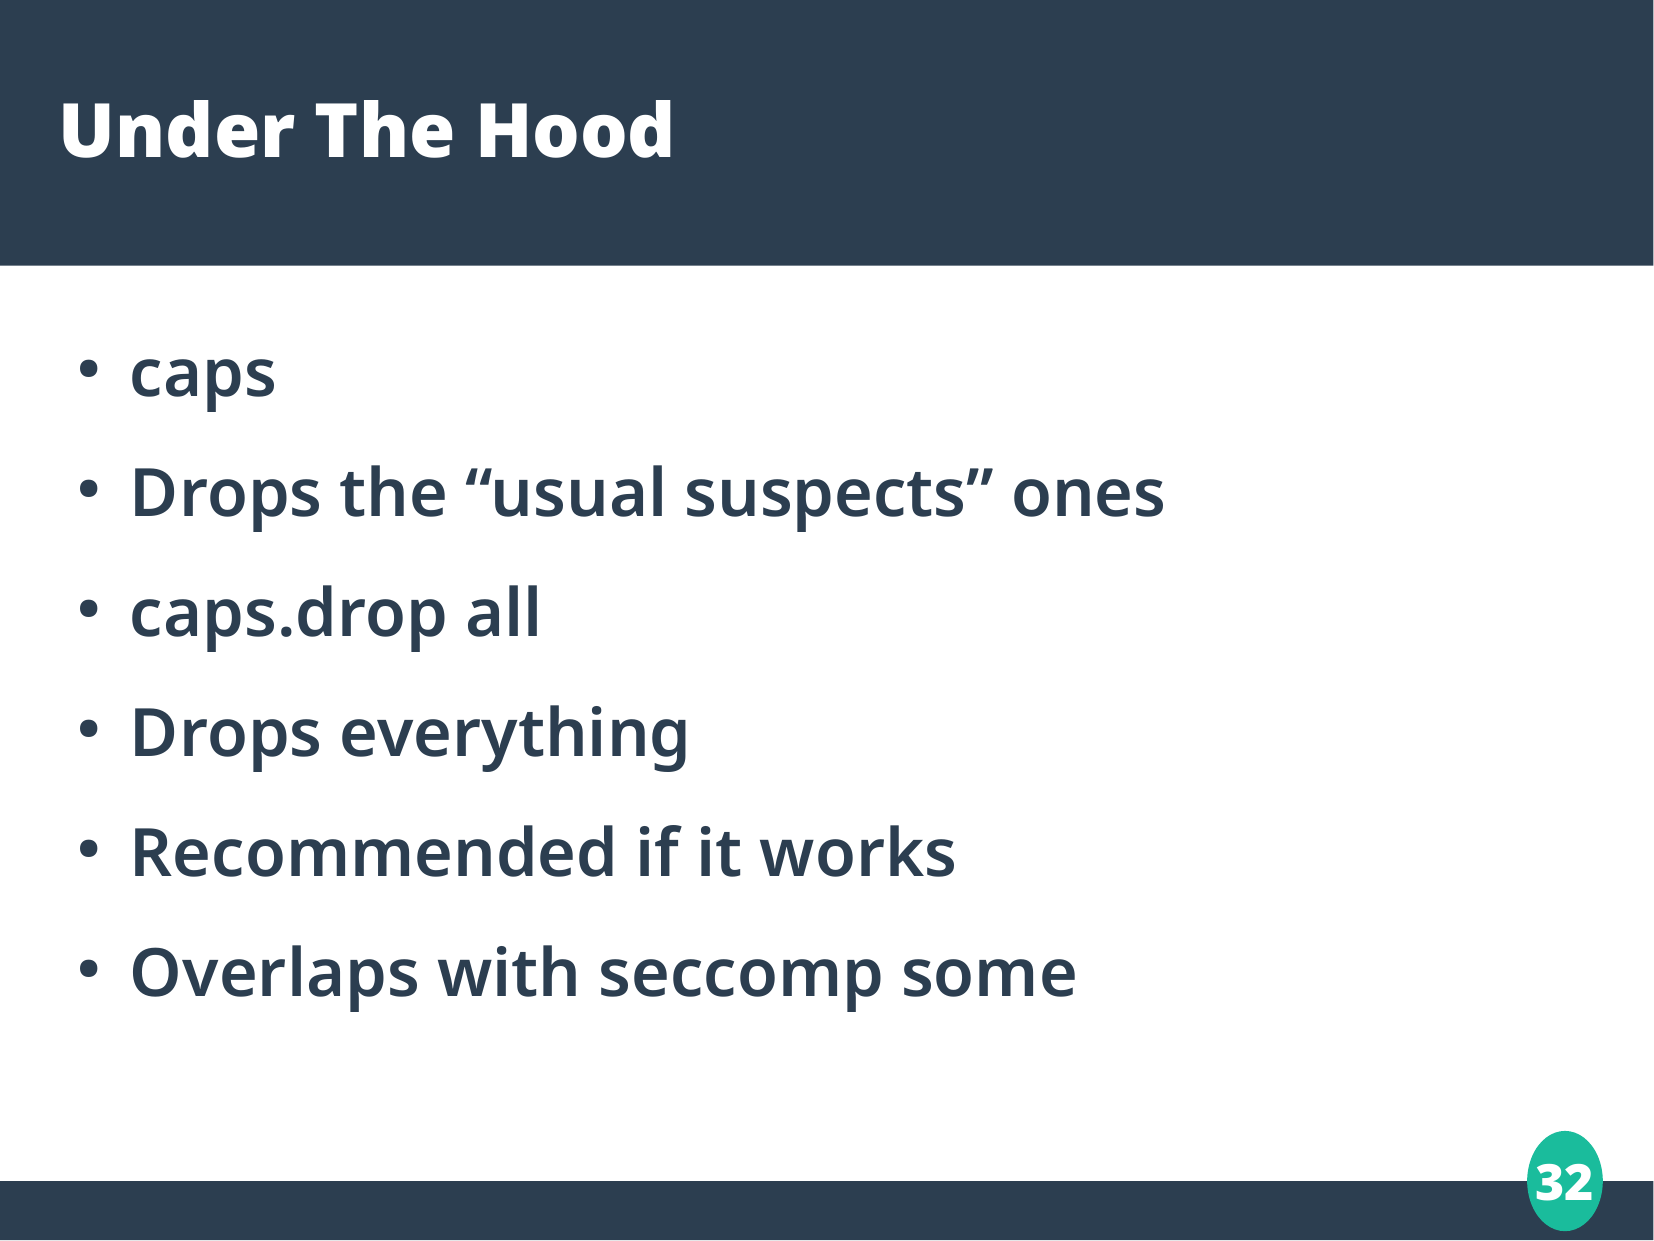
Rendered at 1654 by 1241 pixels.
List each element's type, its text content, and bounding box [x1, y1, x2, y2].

title Under The Hood [59, 49, 1595, 207]
list caps Drops the “usual suspects” ones caps.drop all Drops everything Recommended if it works Overlaps with seccomp some [59, 324, 1595, 1152]
